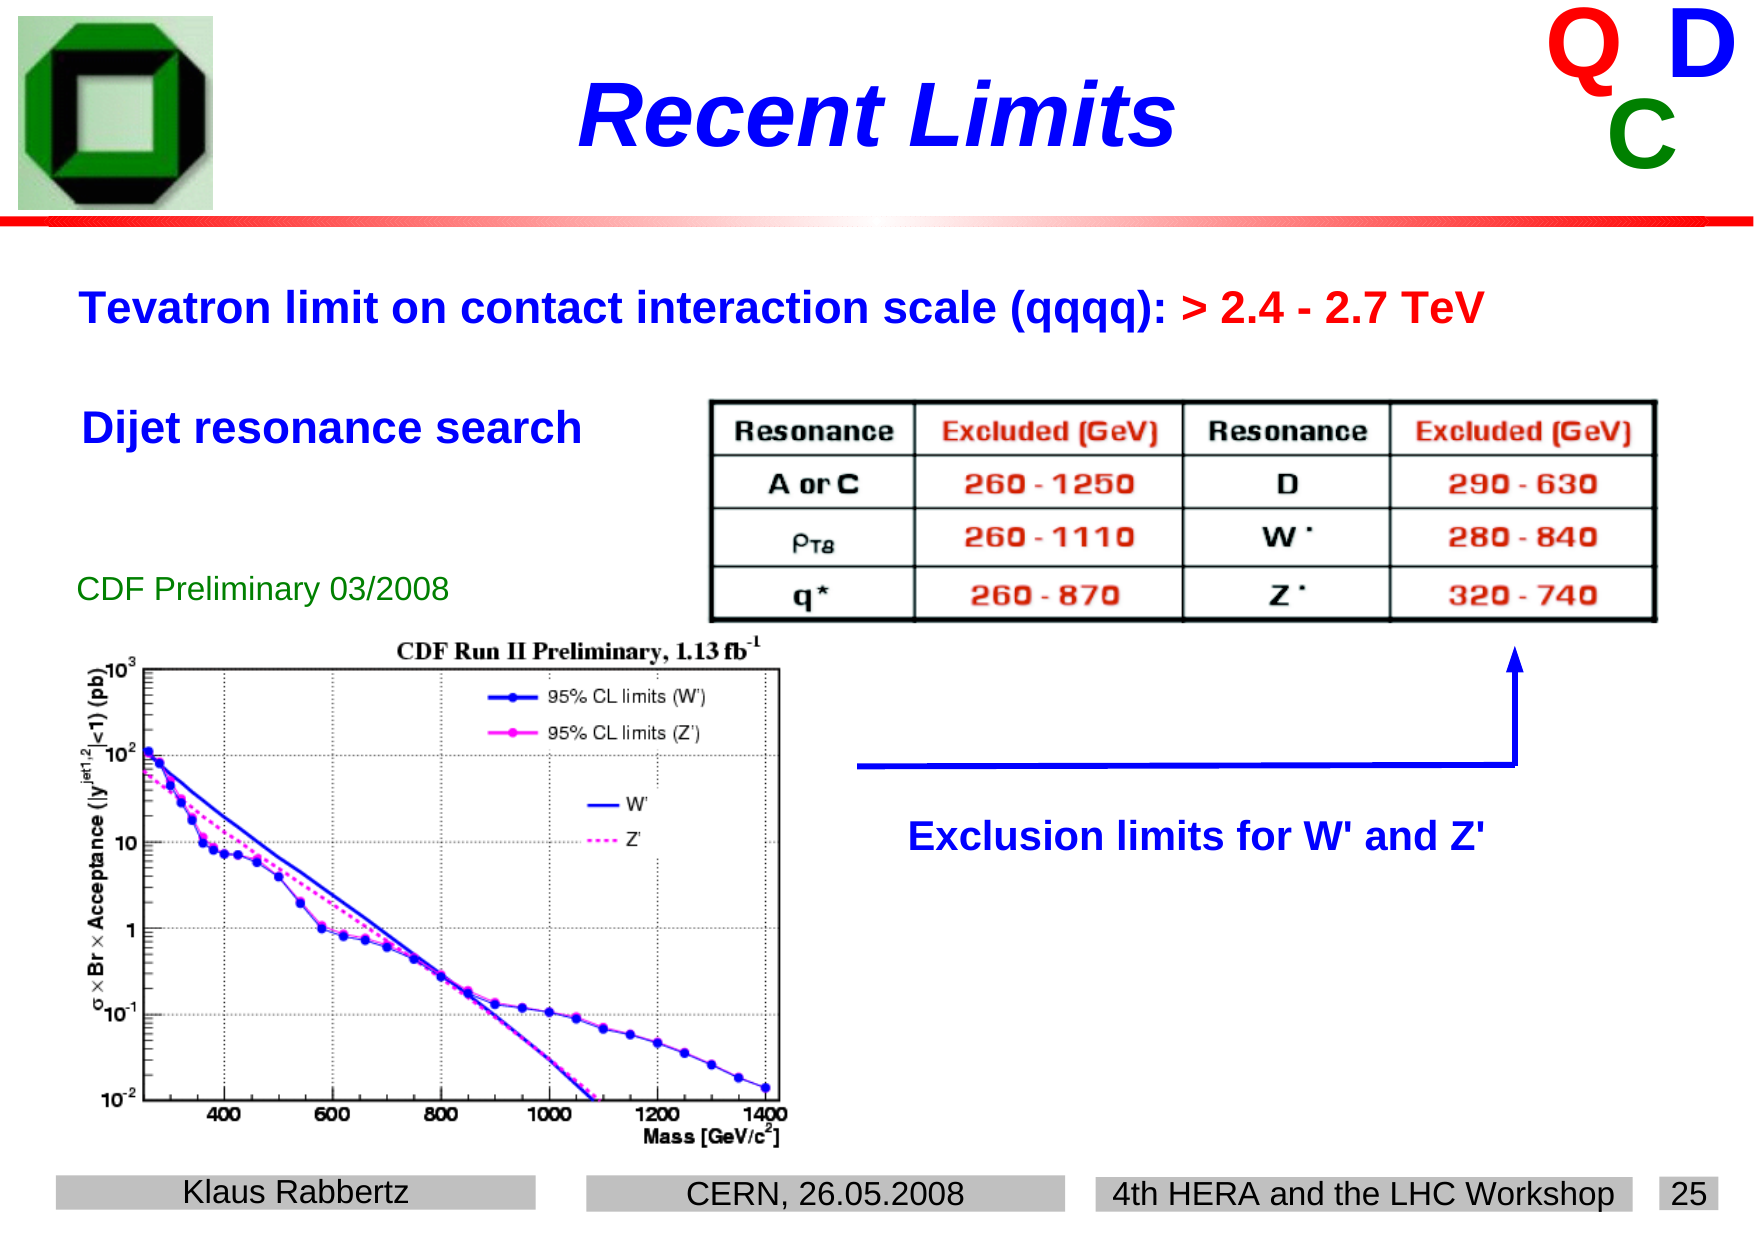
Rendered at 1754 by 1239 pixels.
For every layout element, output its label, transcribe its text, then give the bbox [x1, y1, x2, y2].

picture [18, 16, 213, 210]
text_box Exclusion limits for W' and Z' [895, 801, 1498, 872]
title Recent Limits [220, 27, 1536, 202]
text_box CDF Preliminary 03/2008 [64, 559, 463, 620]
text_box Dijet resonance search [69, 390, 645, 466]
text_box Tevatron limit on contact interaction scale (qqqq): > 2.4 - 2.7 TeV [66, 269, 1468, 345]
picture [64, 391, 1667, 1155]
